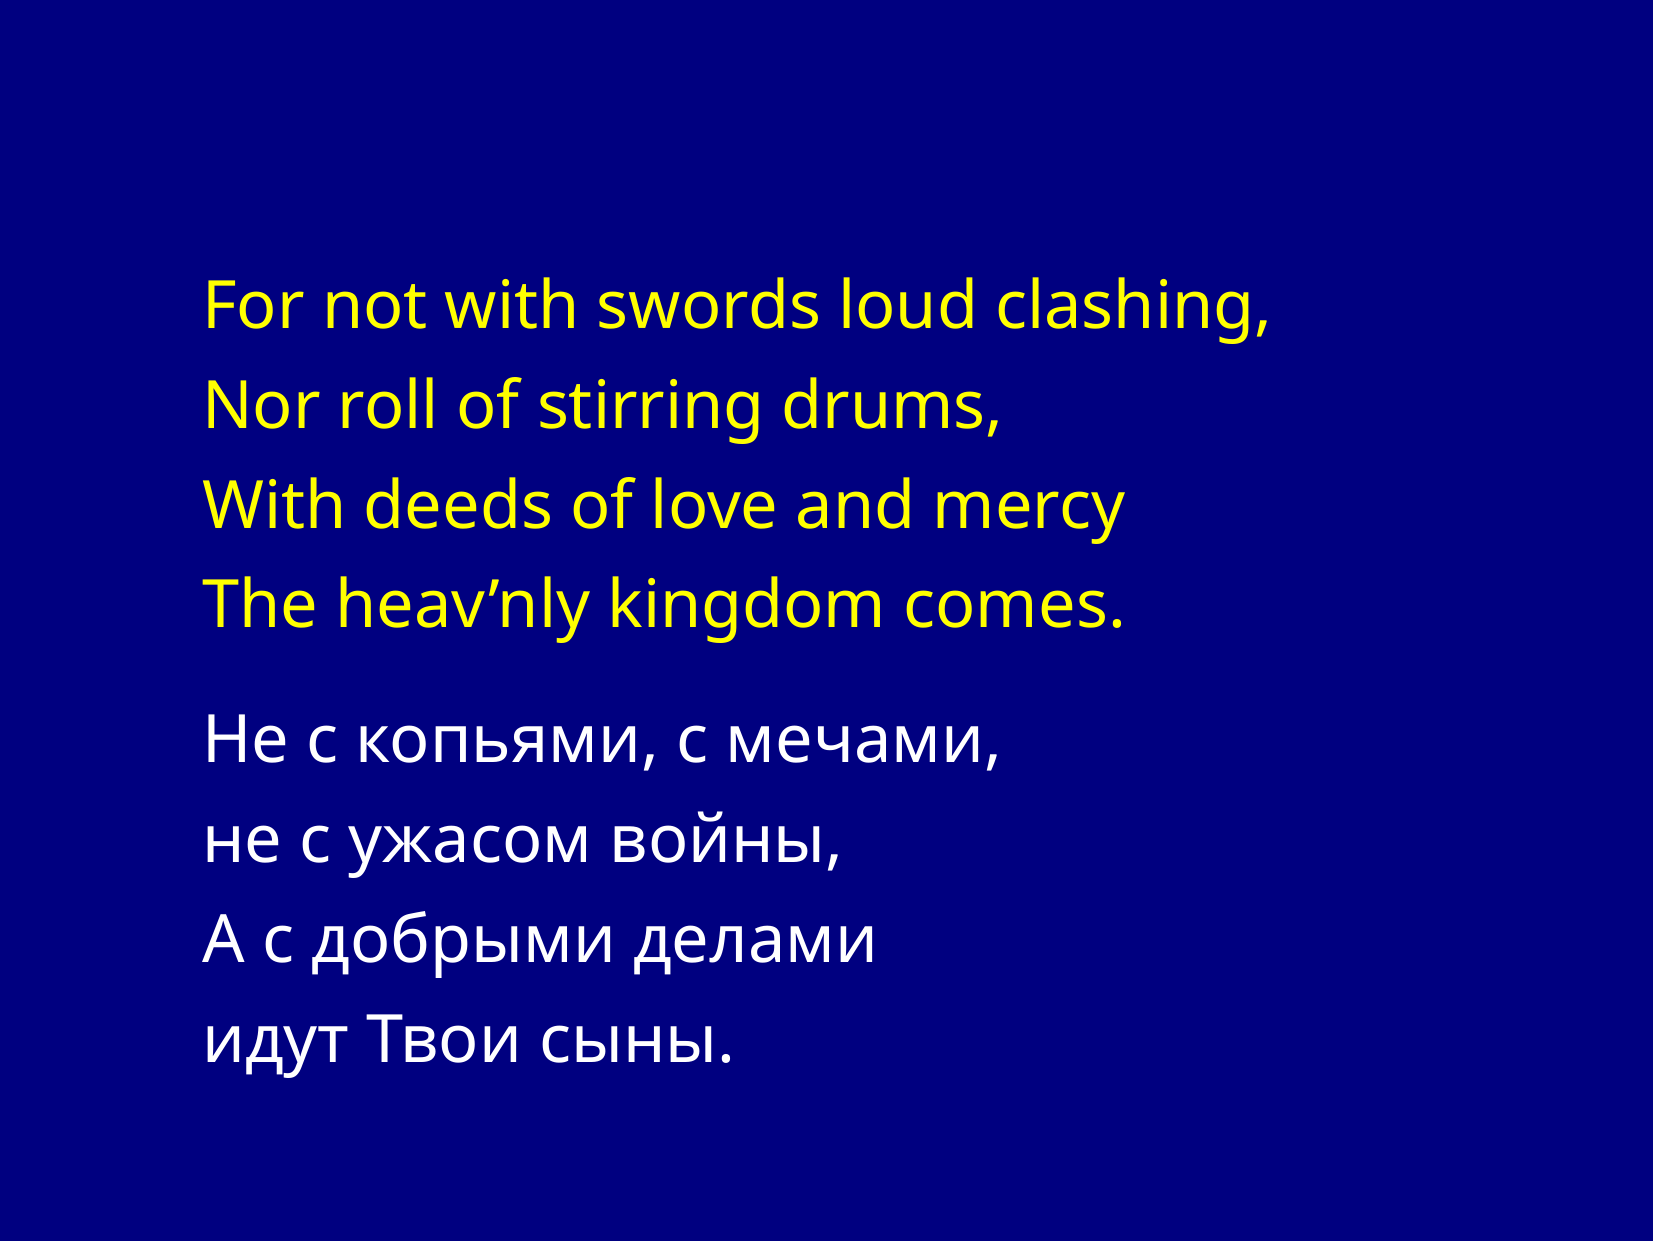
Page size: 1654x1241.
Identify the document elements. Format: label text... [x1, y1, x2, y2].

text_box Не с копьями, с мечами, не с ужасом войны, А с добрыми делами идут Твои сыны. [75, 675, 1576, 1163]
text_box For not with swords loud clashing, Nor roll of stirring drums, With deeds of love and mercy The heav’nly kingdom comes. [75, 150, 1576, 638]
